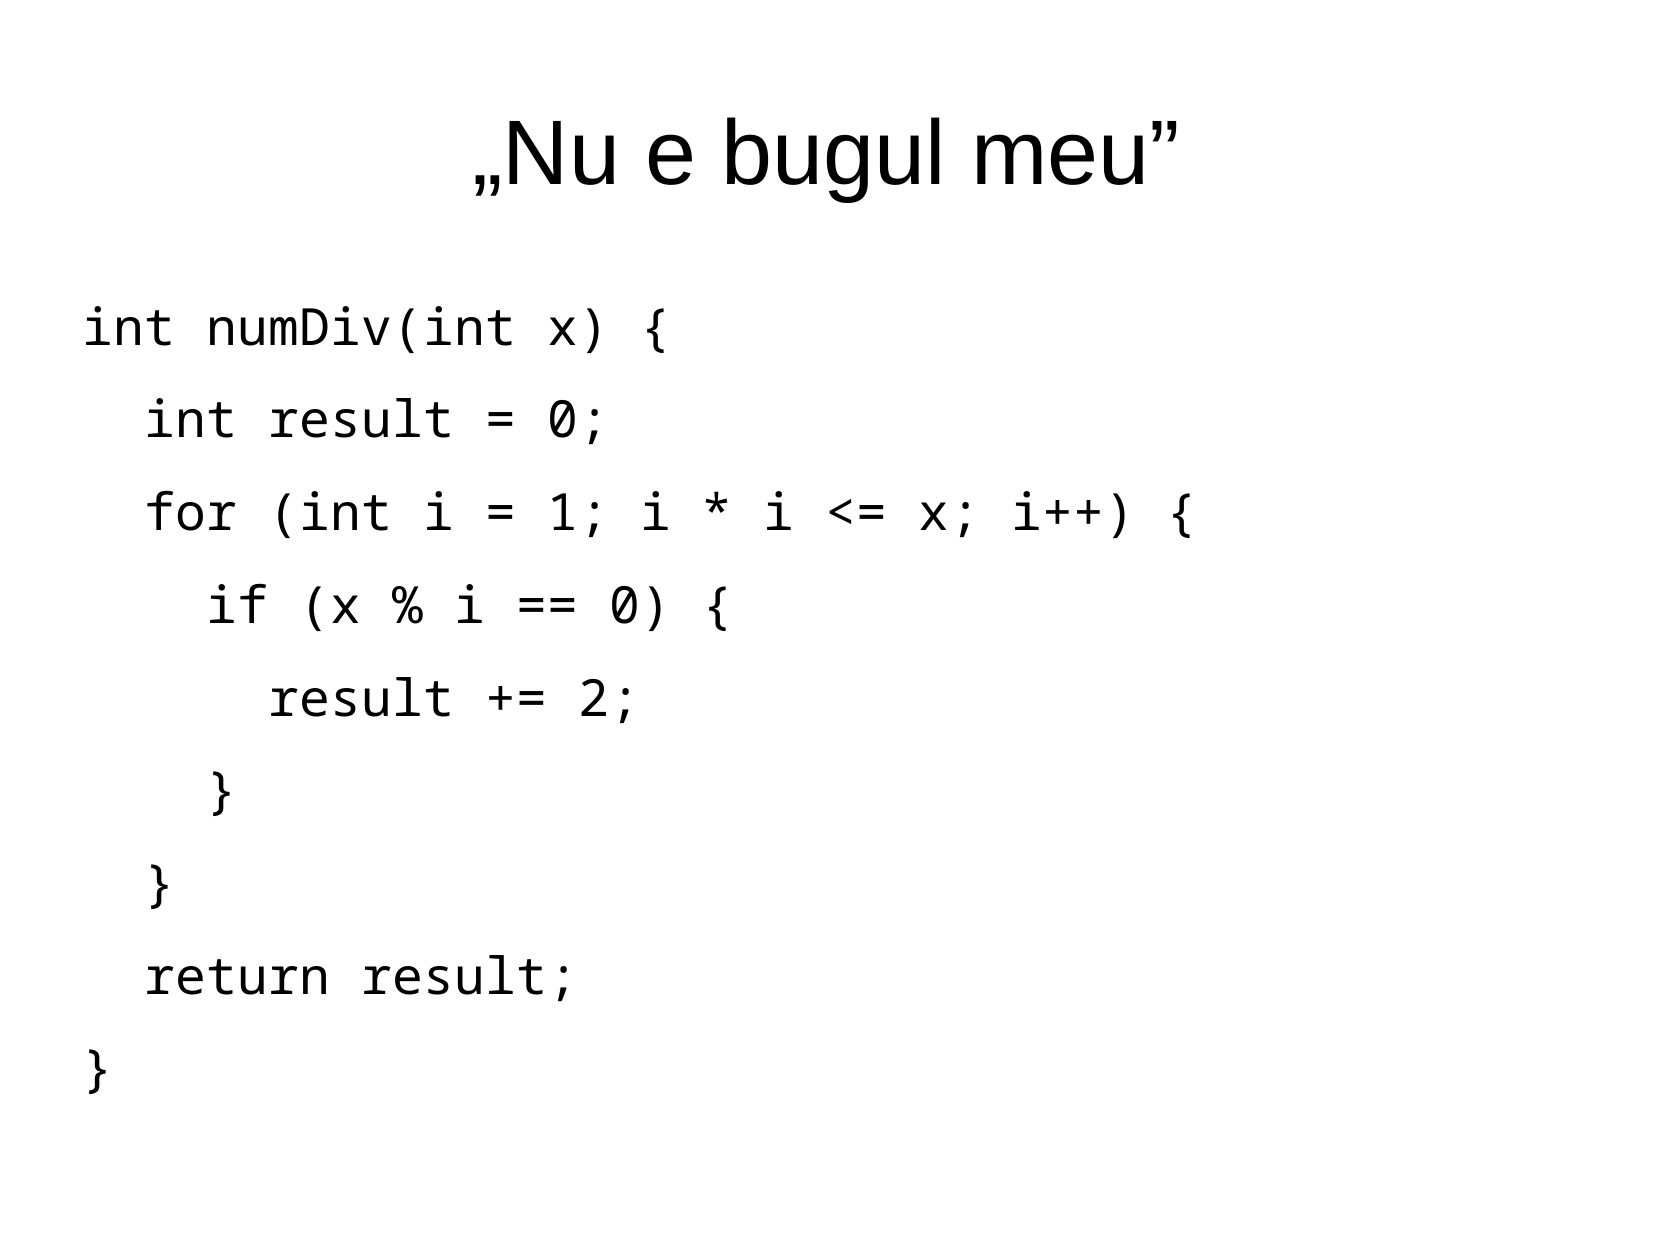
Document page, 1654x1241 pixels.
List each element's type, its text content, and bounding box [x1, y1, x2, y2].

list int numDiv(int x) { int result = 0; for (int i = 1; i * i <= x; i++) { if (x % i == 0) { result += 2; } } return result; } [82, 290, 1571, 1109]
title „Nu e bugul meu” [82, 56, 1571, 250]
